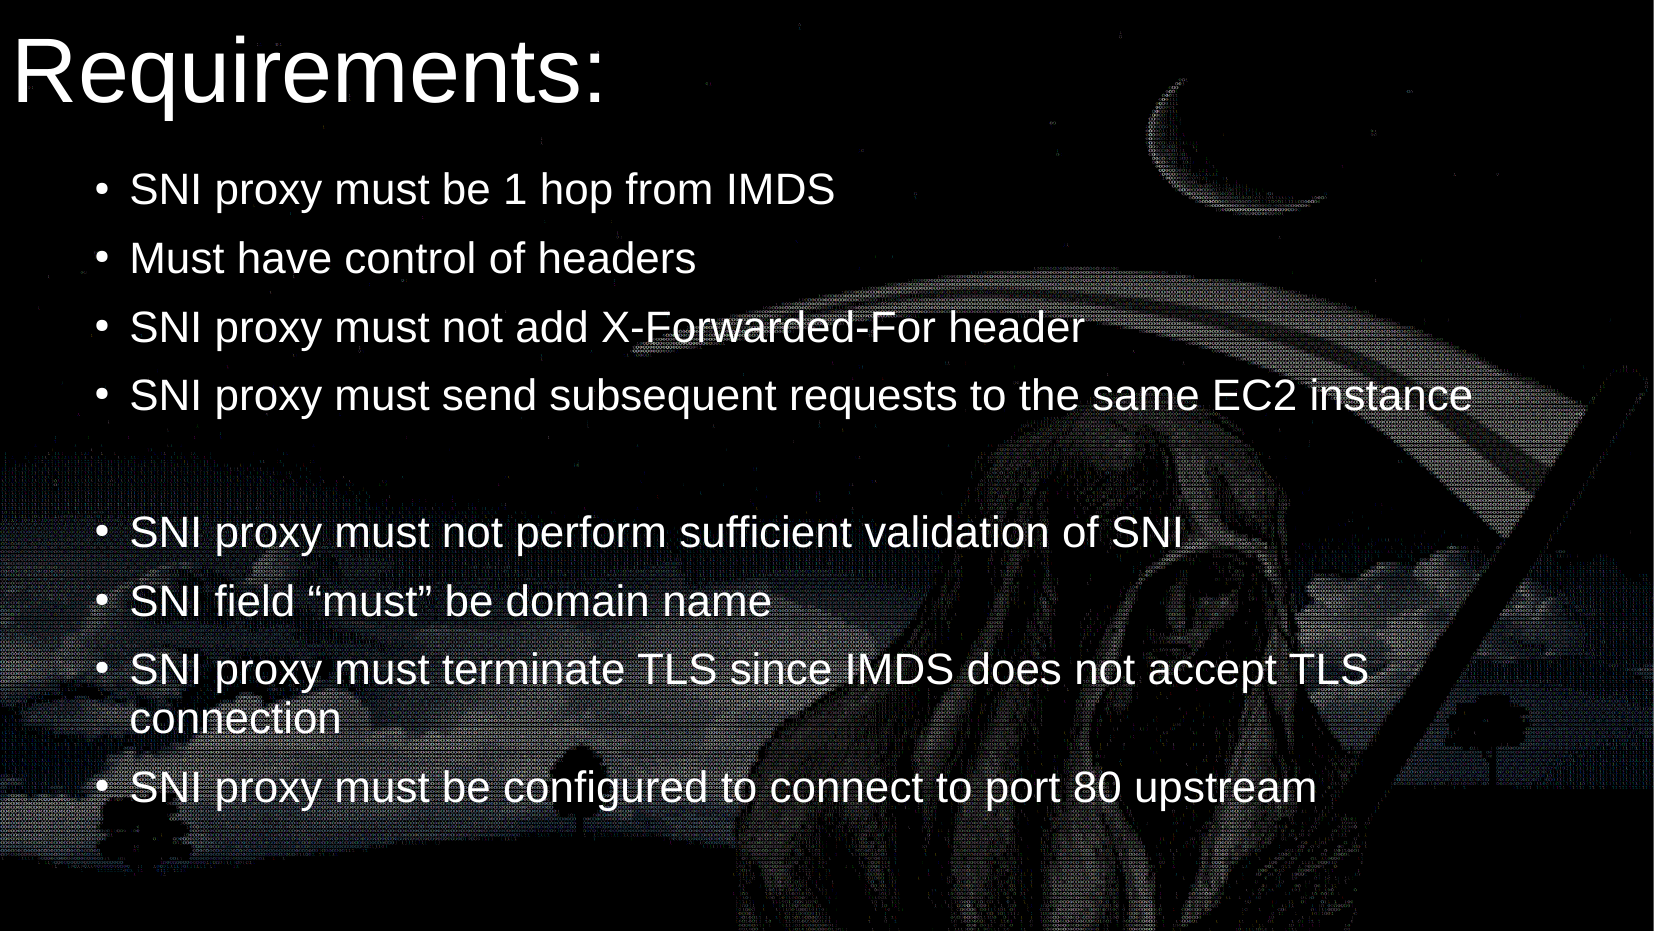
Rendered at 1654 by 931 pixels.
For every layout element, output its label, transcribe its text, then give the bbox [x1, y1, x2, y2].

picture [0, 0, 1654, 931]
title Requirements: [11, 10, 1642, 131]
list SNI proxy must be 1 hop from IMDS Must have control of headers SNI proxy must not add X-Forwarded-For header SNI proxy must send subsequent requests to the same EC2 instance SNI proxy must not perform sufficient validation of SNI SNI field “must” be domain name SNI proxy must terminate TLS since IMDS does not accept TLS connection SNI proxy must be configured to connect to port 80 upstream [82, 165, 1571, 827]
